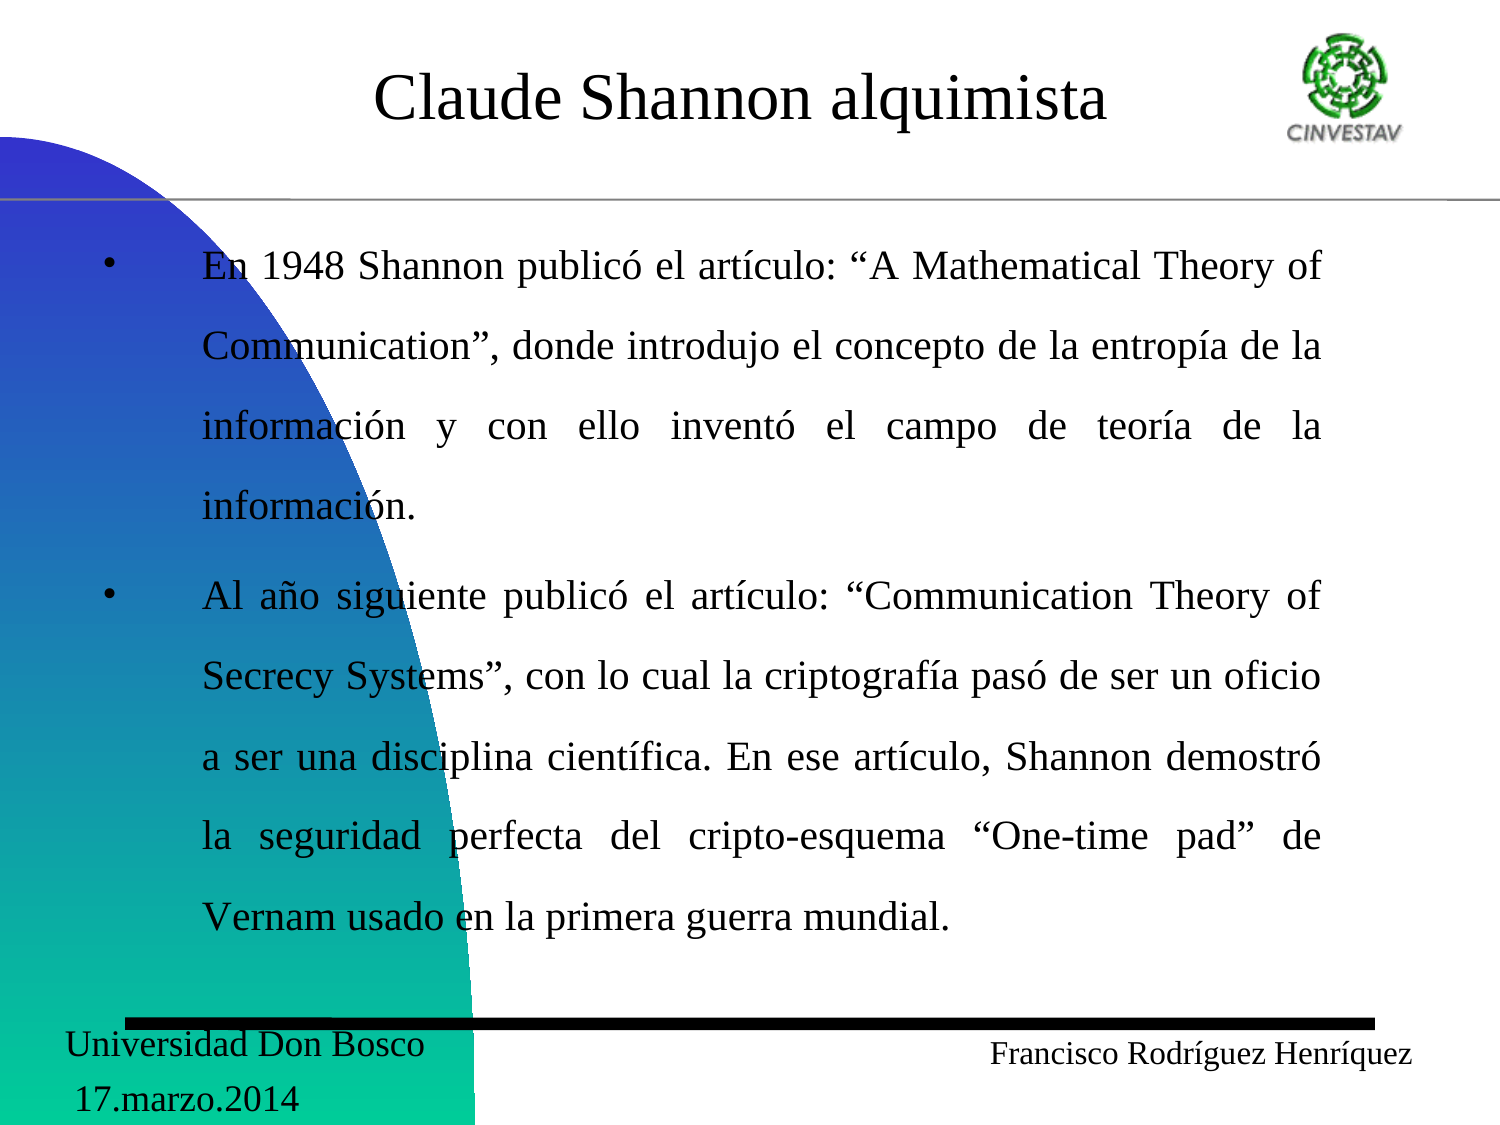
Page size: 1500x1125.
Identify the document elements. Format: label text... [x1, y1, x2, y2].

text_box En 1948 Shannon publicó el artículo: “A Mathematical Theory of Communication”, donde introdujo el concepto de la entropía de la información y con ello inventó el campo de teoría de la información. Al año siguiente publicó el artículo: “Communication Theory of Secrecy Systems”, con lo cual la criptografía pasó de ser un oficio a ser una disciplina científica. En ese artículo, Shannon demostró la seguridad perfecta del cripto-esquema “One-time pad” de Vernam usado en la primera guerra mundial. [87, 200, 1338, 1026]
text_box Claude Shannon alquimista [75, 45, 1426, 233]
